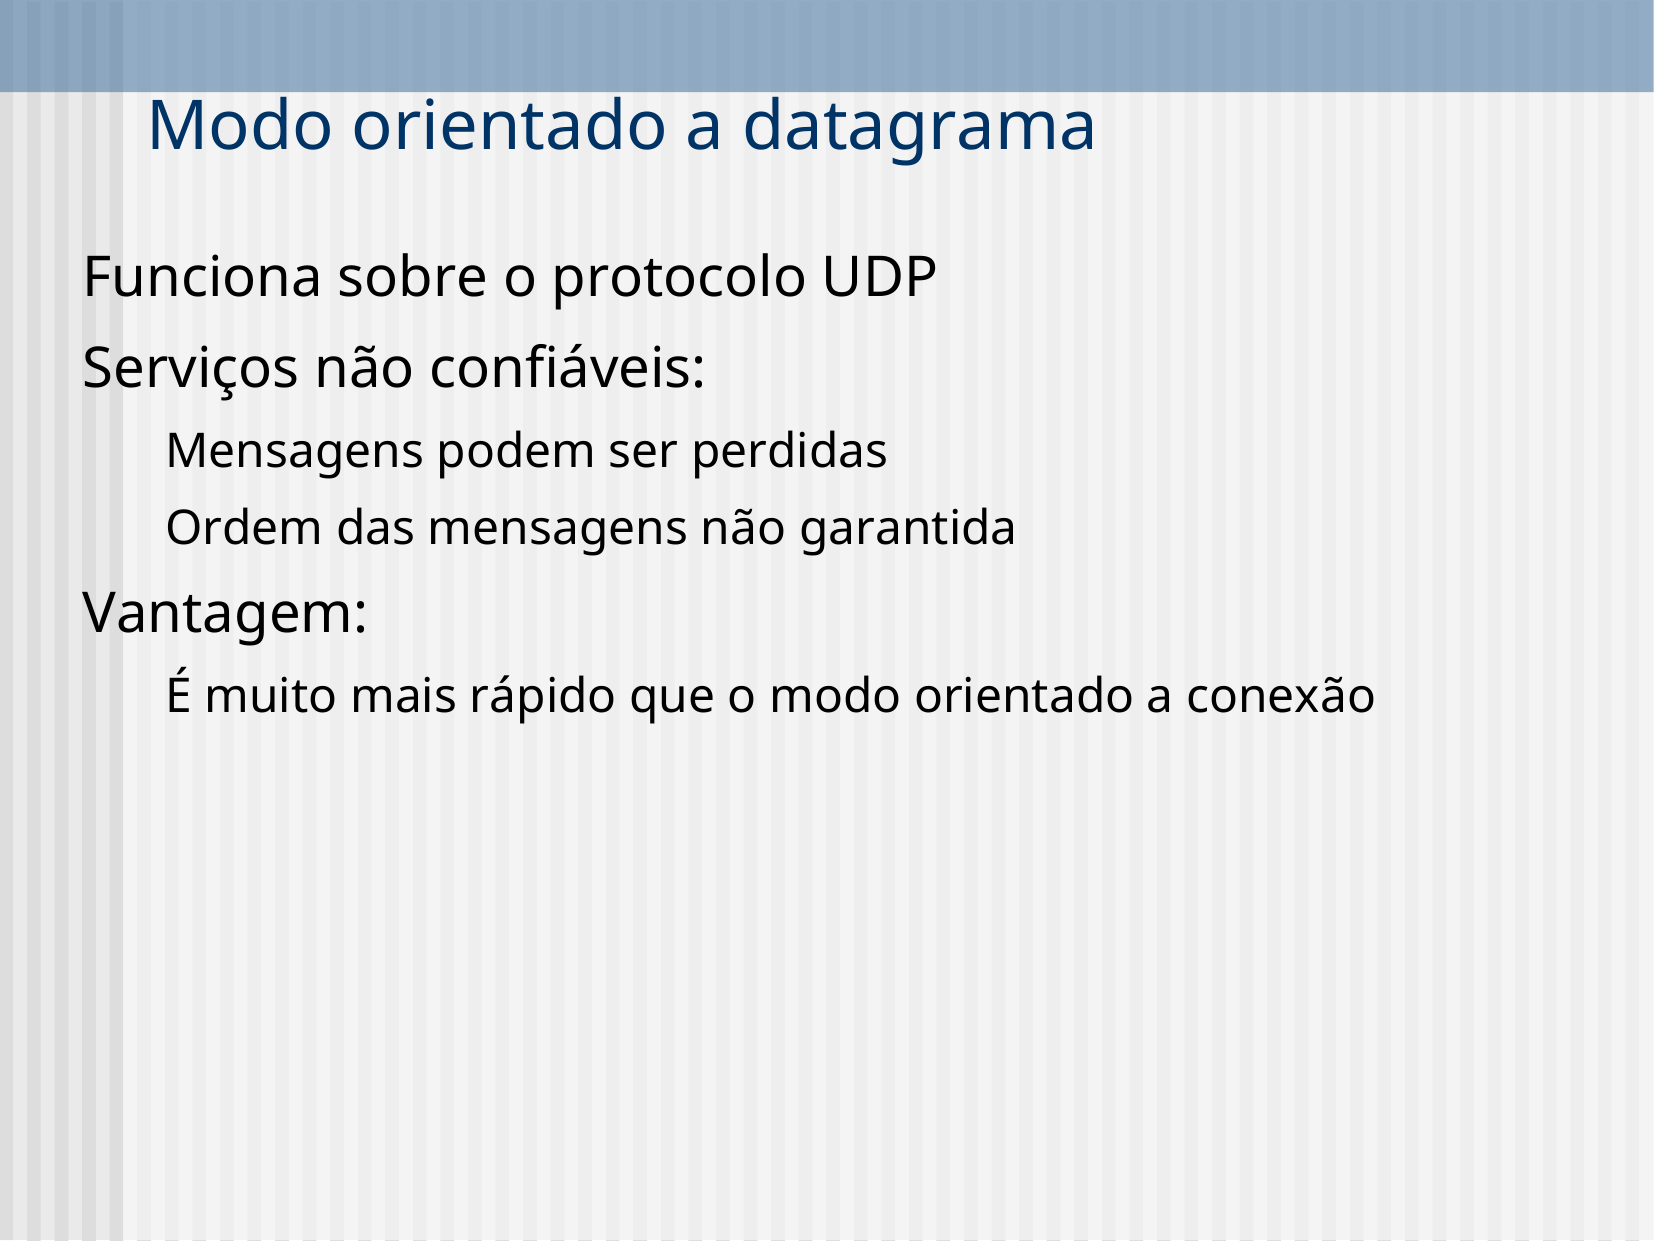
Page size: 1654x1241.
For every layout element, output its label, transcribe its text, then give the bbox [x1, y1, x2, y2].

title Modo orientado a datagrama [146, 39, 1536, 207]
list Funciona sobre o protocolo UDP Serviços não confiáveis: Mensagens podem ser perdidas Ordem das mensagens não garantida Vantagem: É muito mais rápido que o modo orientado a conexão [82, 236, 1571, 1094]
